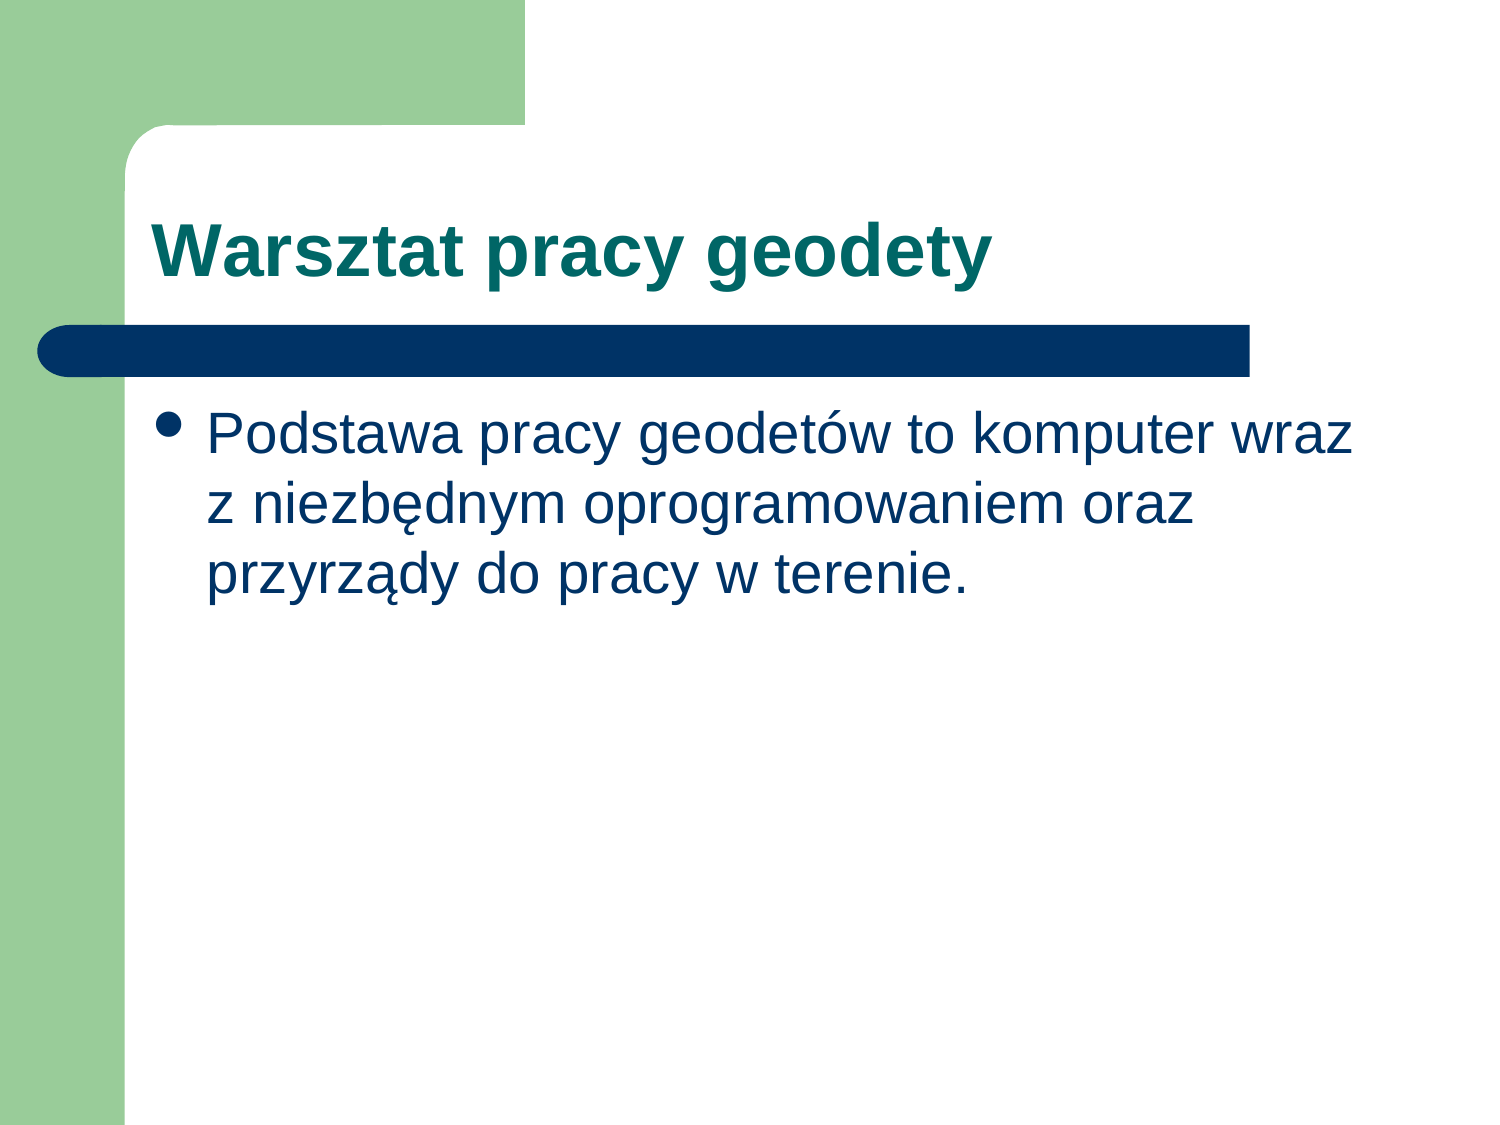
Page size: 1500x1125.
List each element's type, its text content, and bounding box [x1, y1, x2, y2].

list Podstawa pracy geodetów to komputer wraz z niezbędnym oprogramowaniem oraz przyrządy do pracy w terenie. [137, 387, 1400, 999]
text_box Warsztat pracy geodety [136, 136, 1414, 301]
